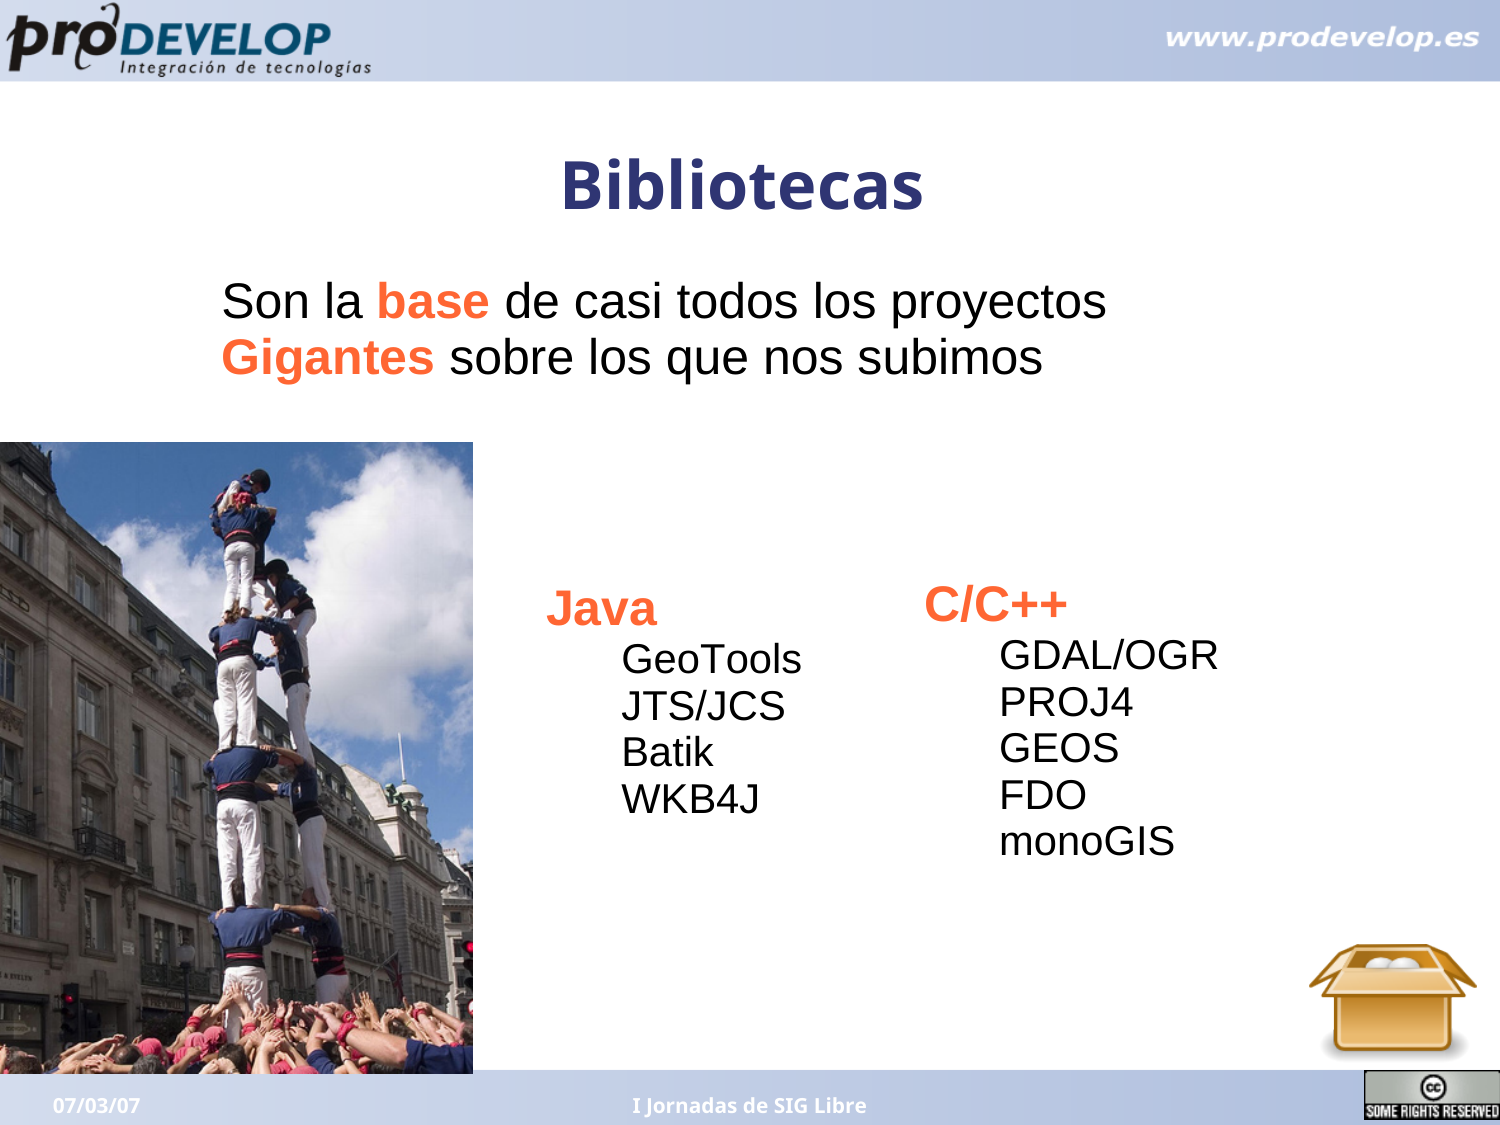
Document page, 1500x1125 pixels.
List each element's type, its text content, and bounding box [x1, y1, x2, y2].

title Bibliotecas [67, 89, 1418, 278]
text_box Son la base de casi todos los proyectos Gigantes sobre los que nos subimos [206, 265, 1418, 502]
text_box Java GeoTools JTS/JCS Batik WKB4J [531, 572, 886, 943]
picture [0, 0, 1500, 1125]
text_box C/C++ GDAL/OGR PROJ4 GEOS FDO monoGIS [909, 568, 1294, 939]
